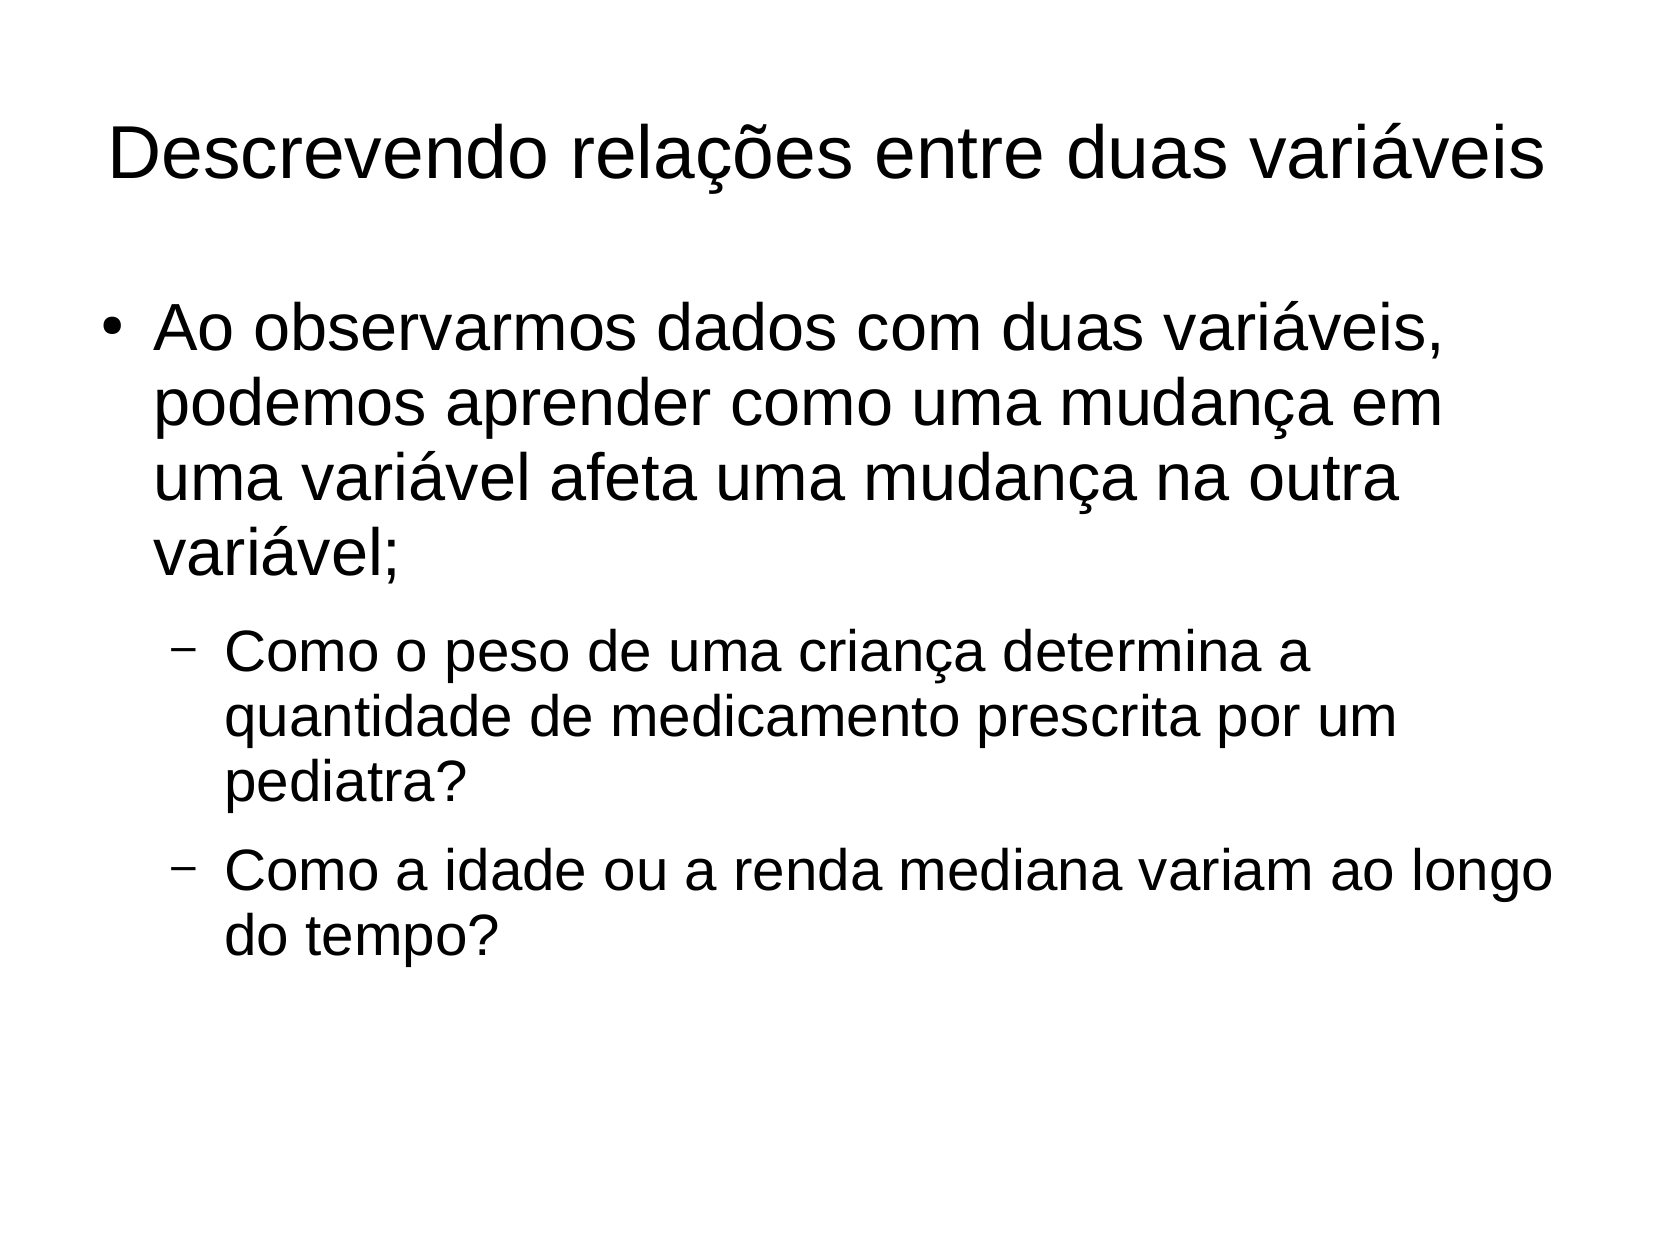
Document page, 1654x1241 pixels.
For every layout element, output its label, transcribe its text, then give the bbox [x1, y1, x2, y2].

title Descrevendo relações entre duas variáveis [82, 49, 1571, 257]
list Ao observarmos dados com duas variáveis, podemos aprender como uma mudança em uma variável afeta uma mudança na outra variável; Como o peso de uma criança determina a quantidade de medicamento prescrita por um pediatra? Como a idade ou a renda mediana variam ao longo do tempo? [82, 290, 1571, 1010]
